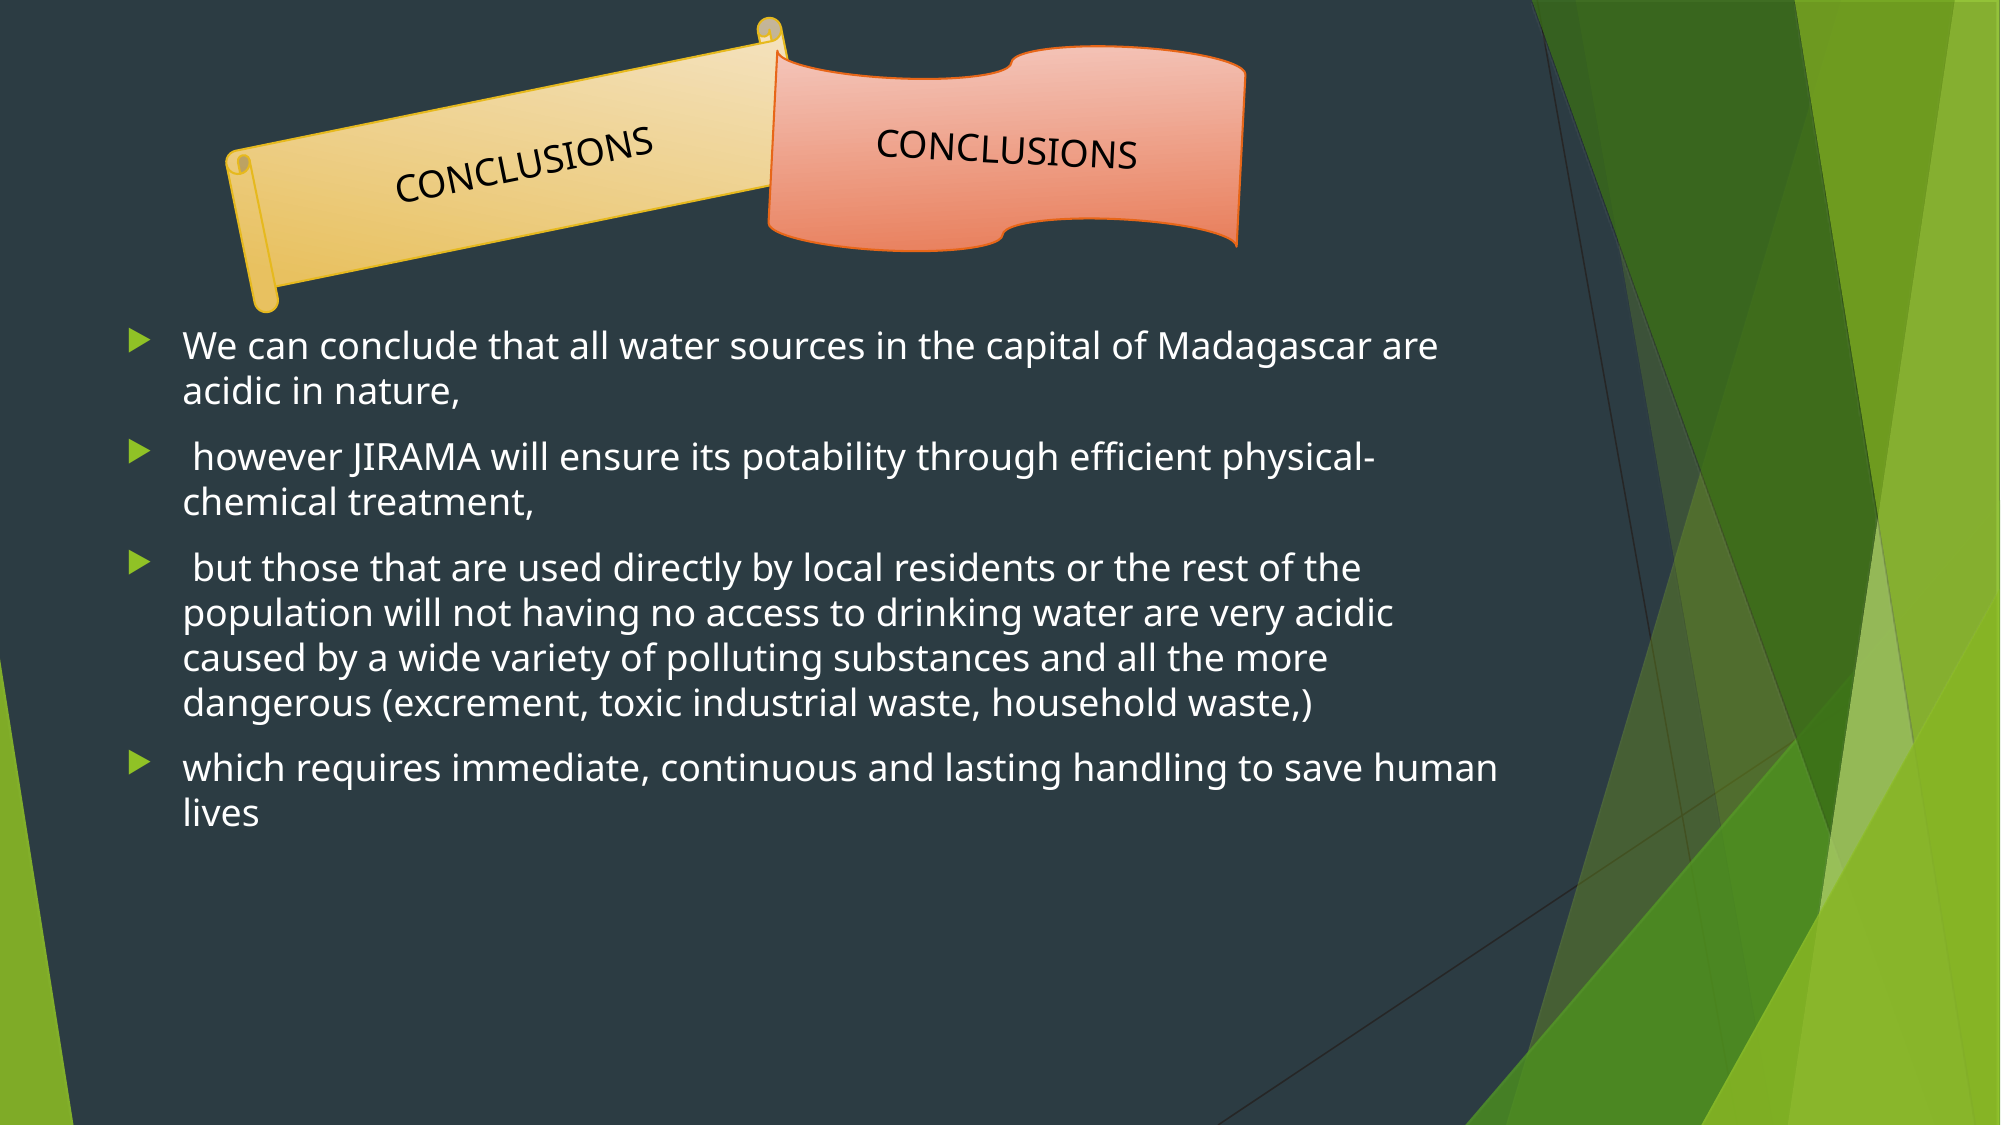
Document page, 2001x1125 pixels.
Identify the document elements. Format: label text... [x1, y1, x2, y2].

text_box CONCLUSIONS [768, 46, 1246, 252]
list We can conclude that all water sources in the capital of Madagascar are acidic in nature, however JIRAMA will ensure its potability through efficient physical-chemical treatment, but those that are used directly by local residents or the rest of the population will not having no access to drinking water are very acidic caused by a wide variety of polluting substances and all the more dangerous (excrement, toxic industrial waste, household waste,) which requires immediate, continuous and lasting handling to save human lives [111, 314, 1522, 992]
text_box CONCLUSIONS [226, 32, 788, 313]
